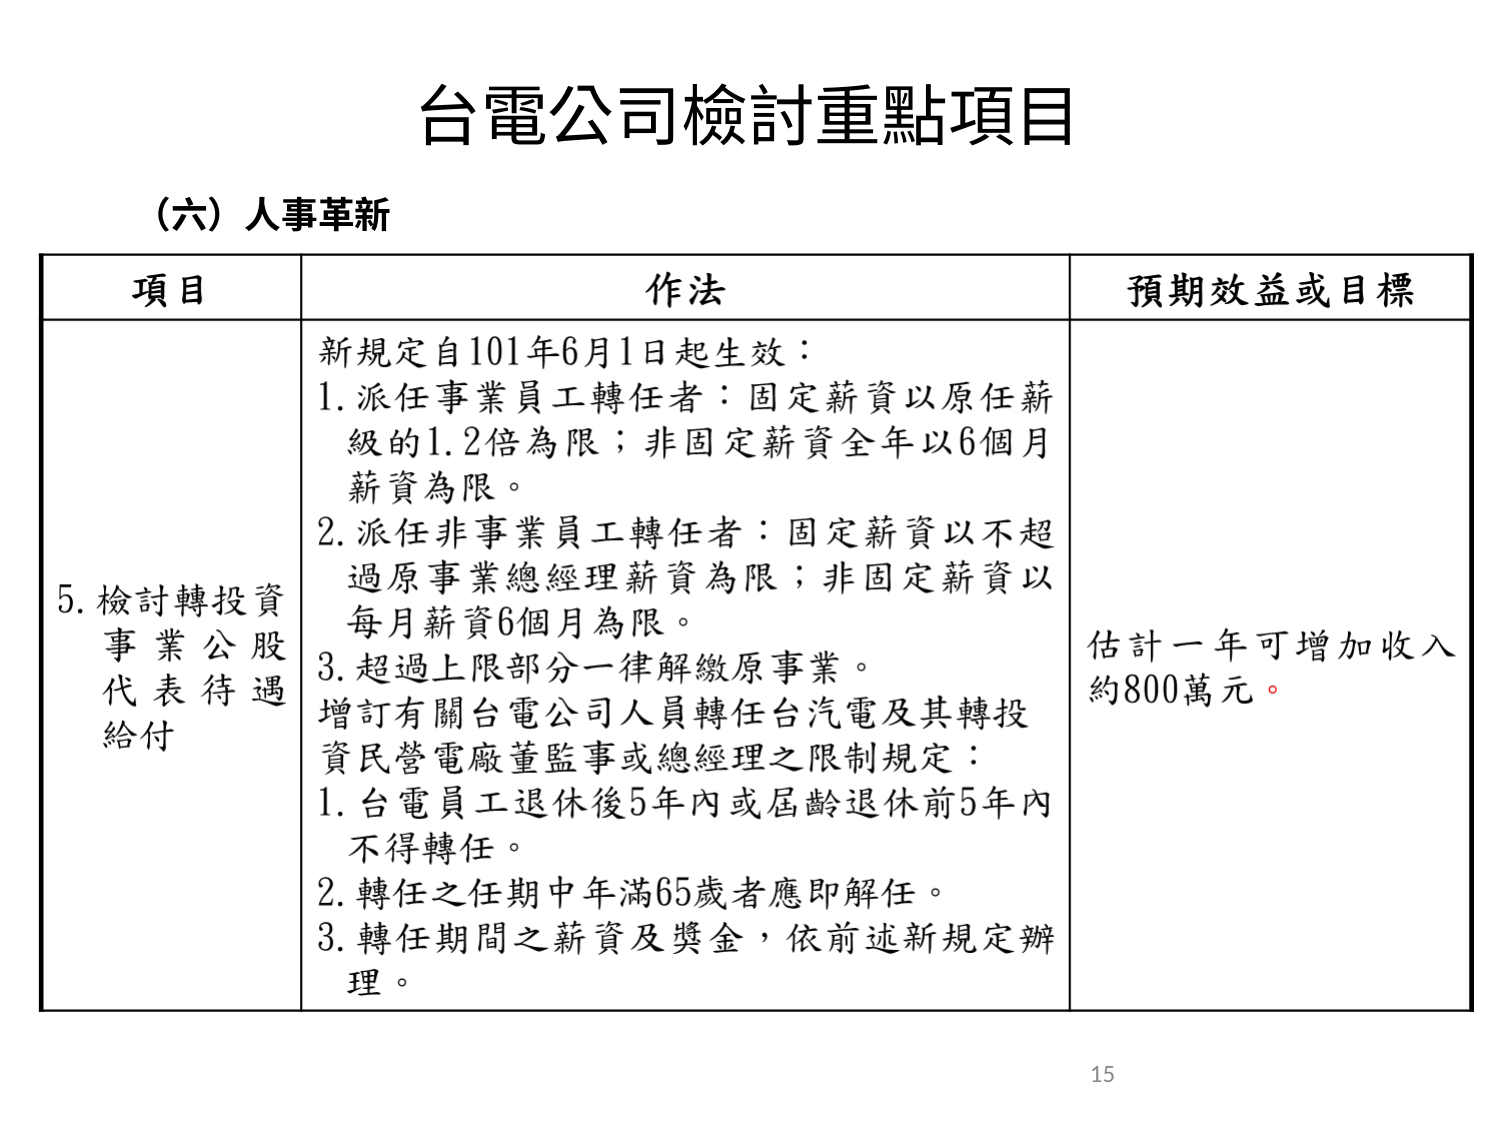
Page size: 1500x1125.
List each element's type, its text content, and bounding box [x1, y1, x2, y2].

text_box [1074, 1042, 1426, 1103]
text_box 台電公司檢討重點項目 [73, 54, 1424, 173]
picture [33, 249, 1480, 1027]
list （六）人事革新 [29, 184, 1471, 244]
